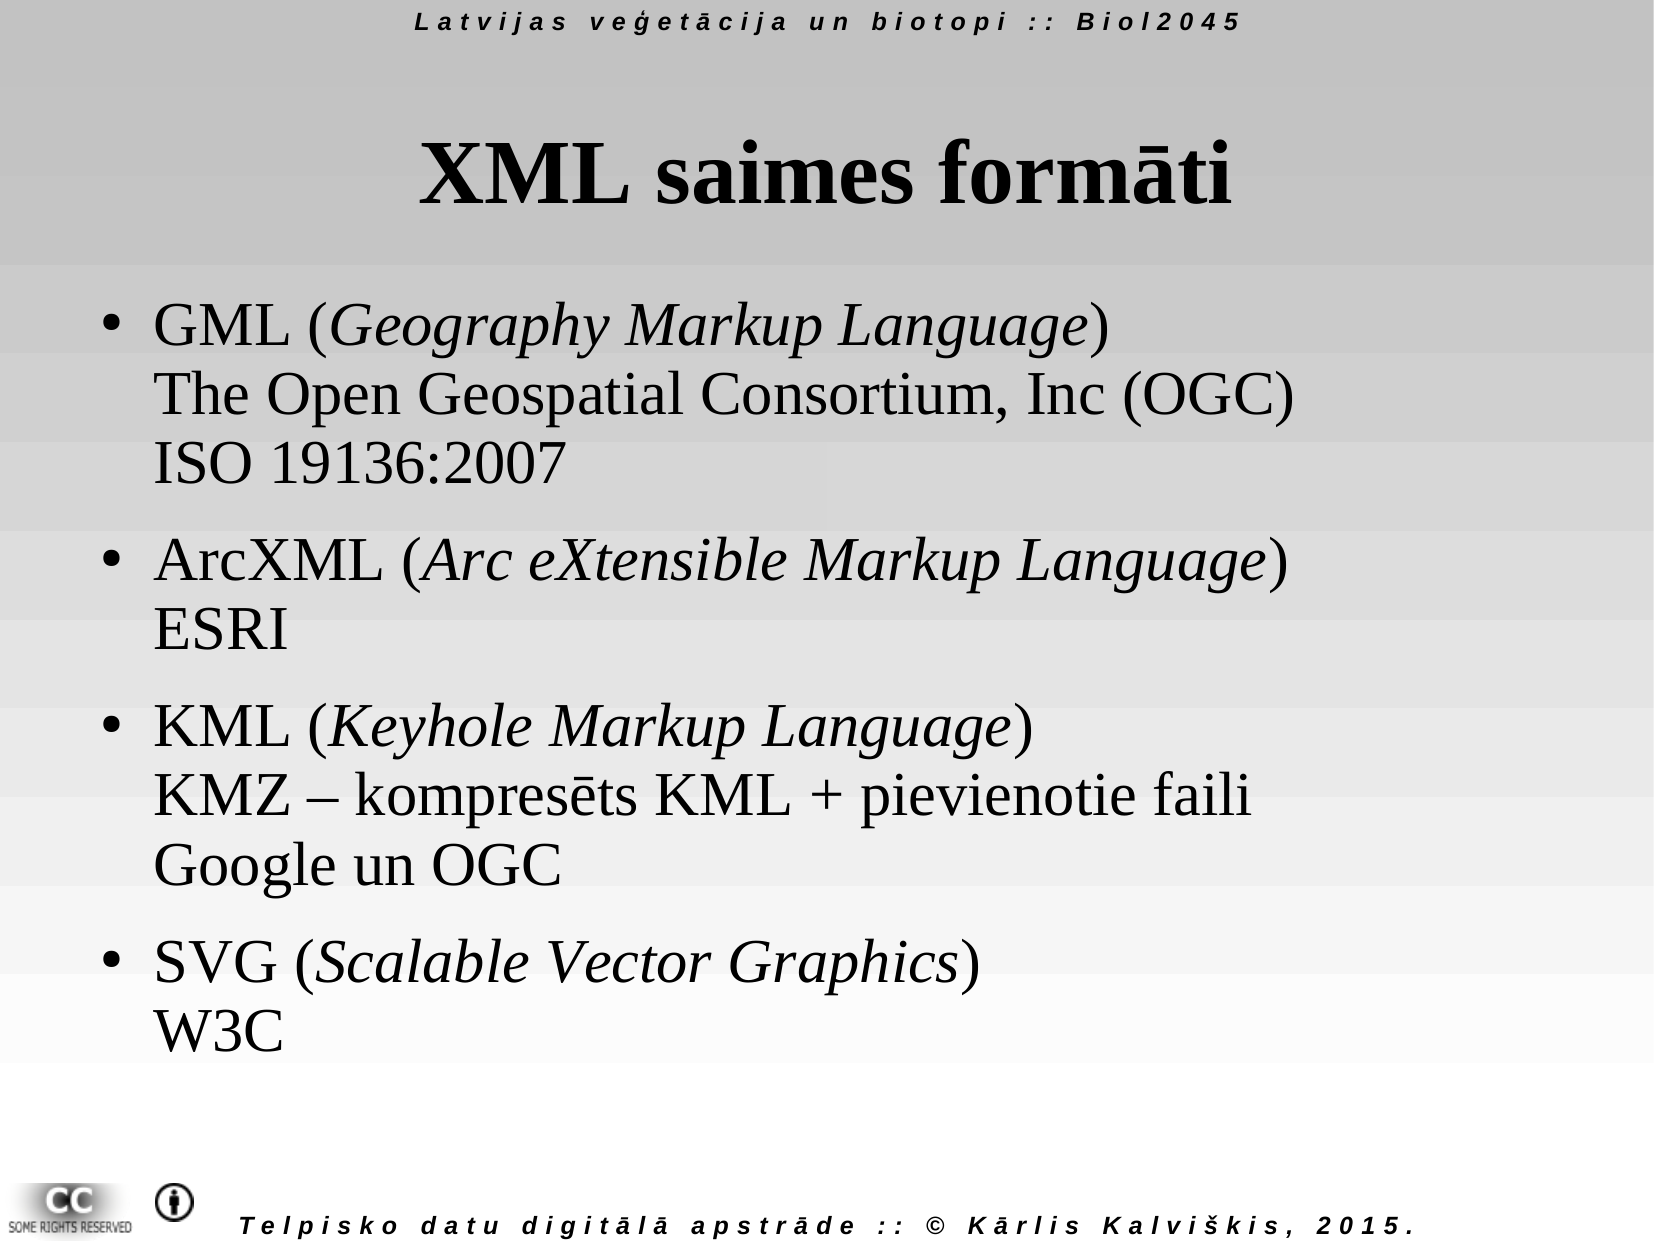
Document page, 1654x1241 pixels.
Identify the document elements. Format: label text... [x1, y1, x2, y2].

list GML (Geography Markup Language) The Open Geospatial Consortium, Inc (OGC) ISO 19136:2007 ArcXML (Arc eXtensible Markup Language) ESRI KML (Keyhole Markup Language) KMZ – kompresēts KML + pievienotie faili Google un OGC SVG (Scalable Vector Graphics) W3C [82, 289, 1571, 1098]
picture [0, 0, 1654, 1241]
title XML saimes formāti [29, 49, 1625, 296]
